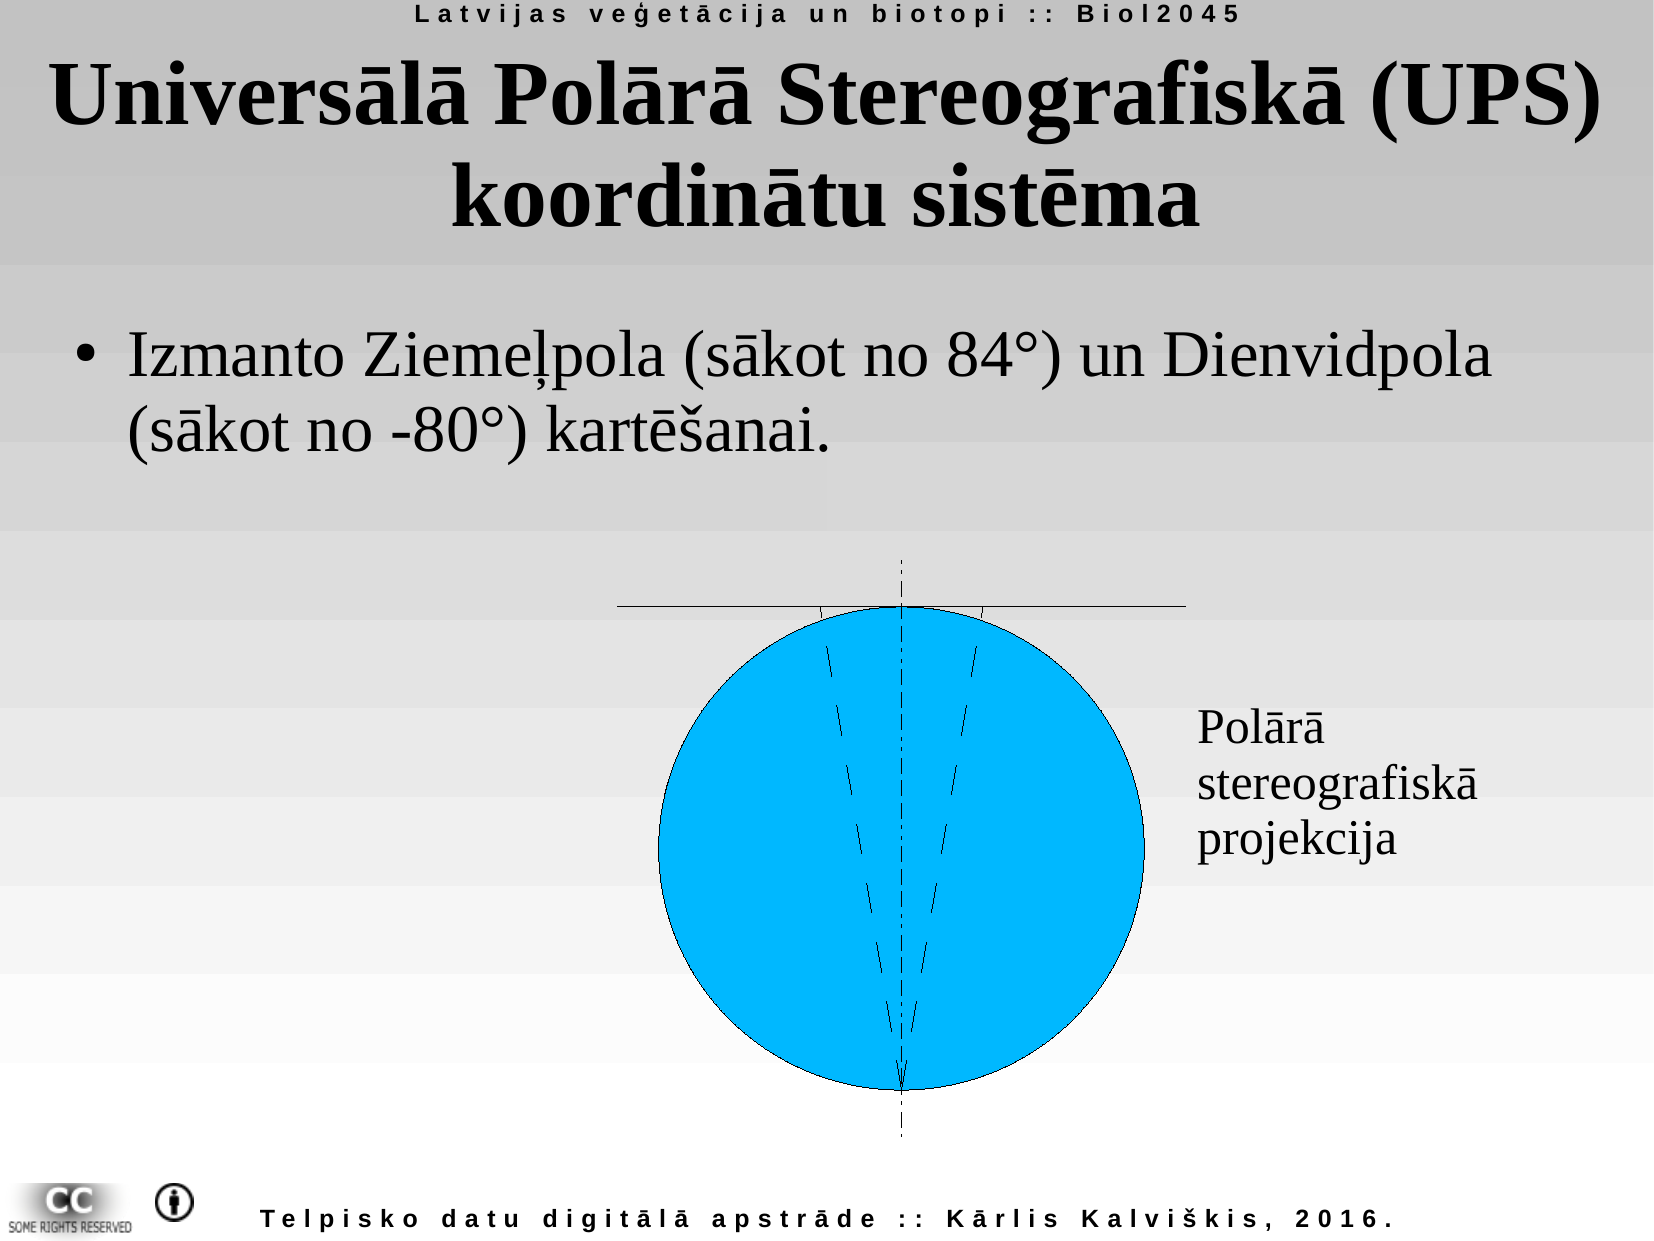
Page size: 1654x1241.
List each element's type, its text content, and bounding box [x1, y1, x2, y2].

picture [0, 287, 1654, 1241]
list Izmanto Ziemeļpola (sākot no 84°) un Dienvidpola (sākot no -80°) kartēšanai. [56, 317, 1600, 1175]
text_box Polārā stereografiskā projekcija [1197, 699, 1479, 866]
text_box [658, 607, 1145, 1091]
title Universālā Polārā Stereografiskā (UPS) koordinātu sistēma [0, 1, 1654, 287]
